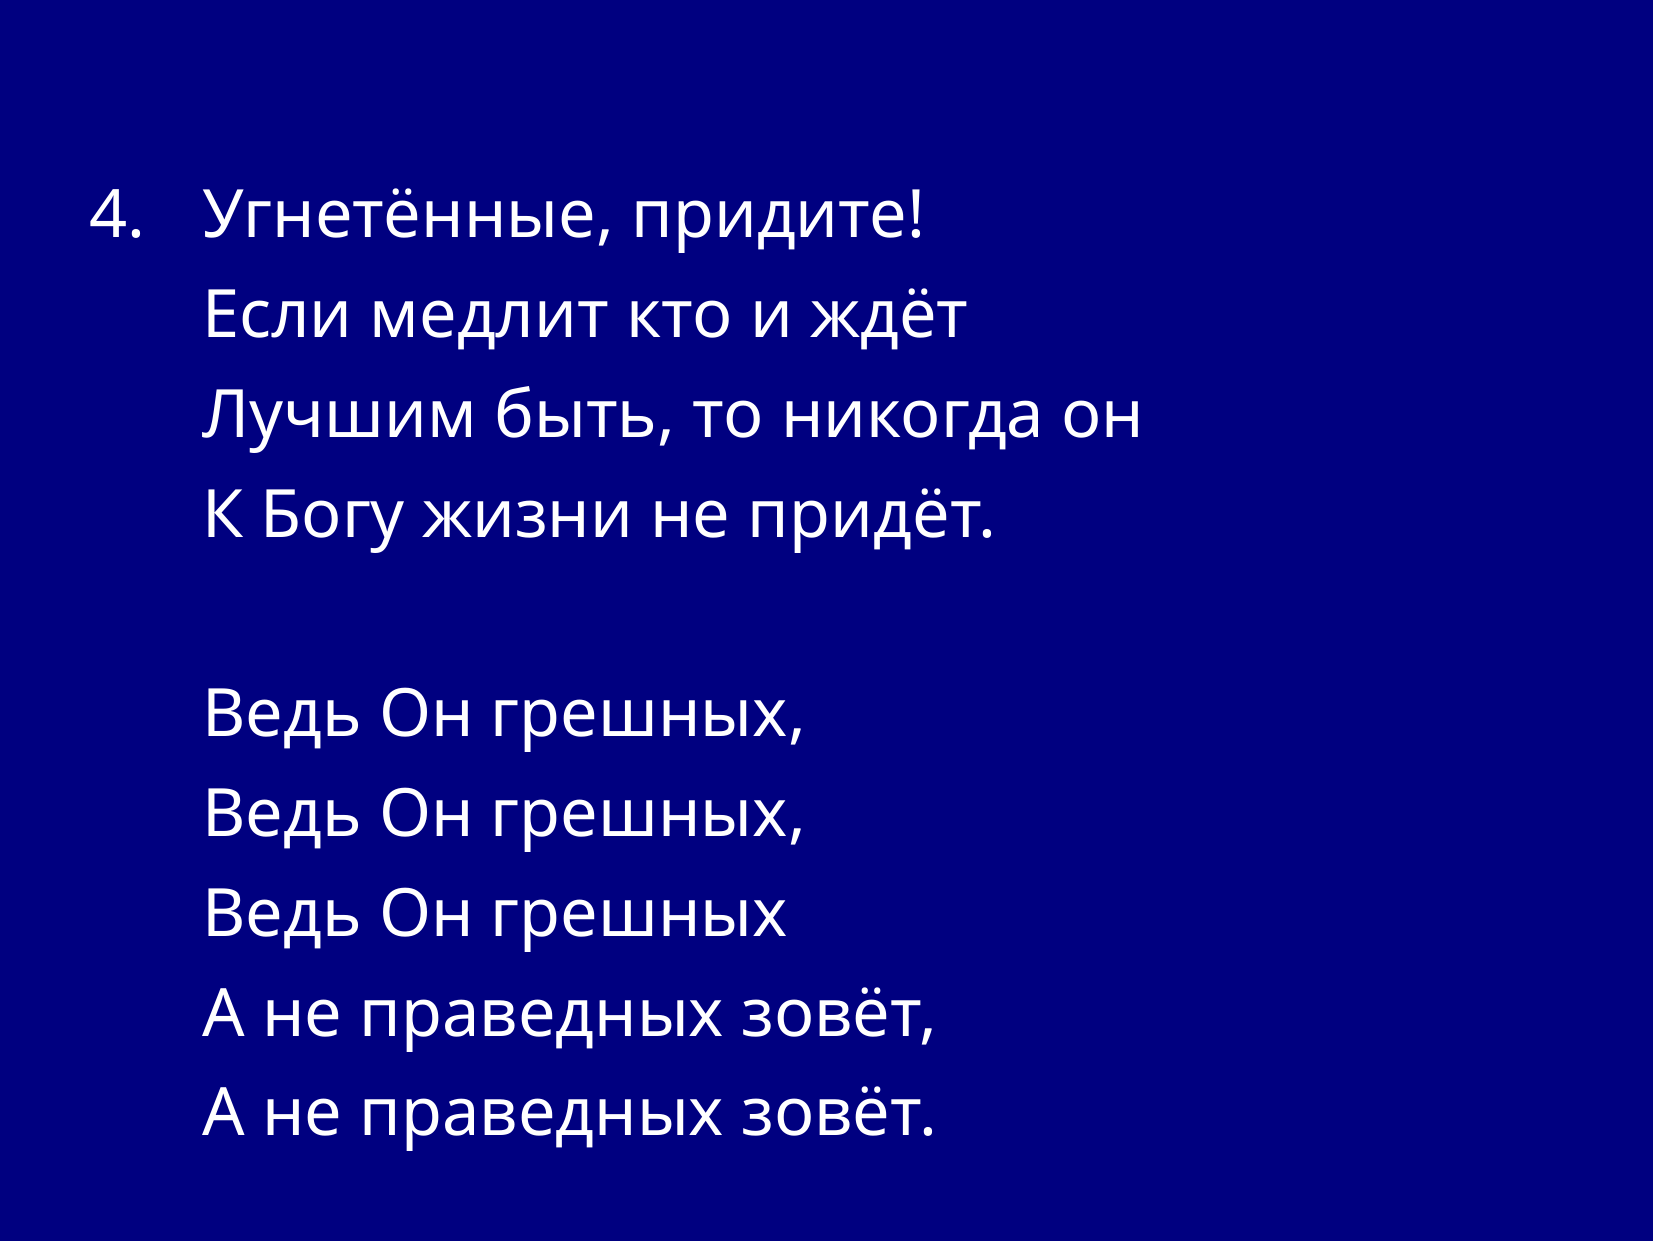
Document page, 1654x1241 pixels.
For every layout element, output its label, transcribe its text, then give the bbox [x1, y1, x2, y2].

text_box 4. Угнетённые, придите! Если медлит кто и ждёт Лучшим быть, то никогда он К Богу жизни не придёт. Ведь Он грешных, Ведь Он грешных, Ведь Он грешных А не праведных зовёт, А не праведных зовёт. [75, 150, 1576, 1163]
